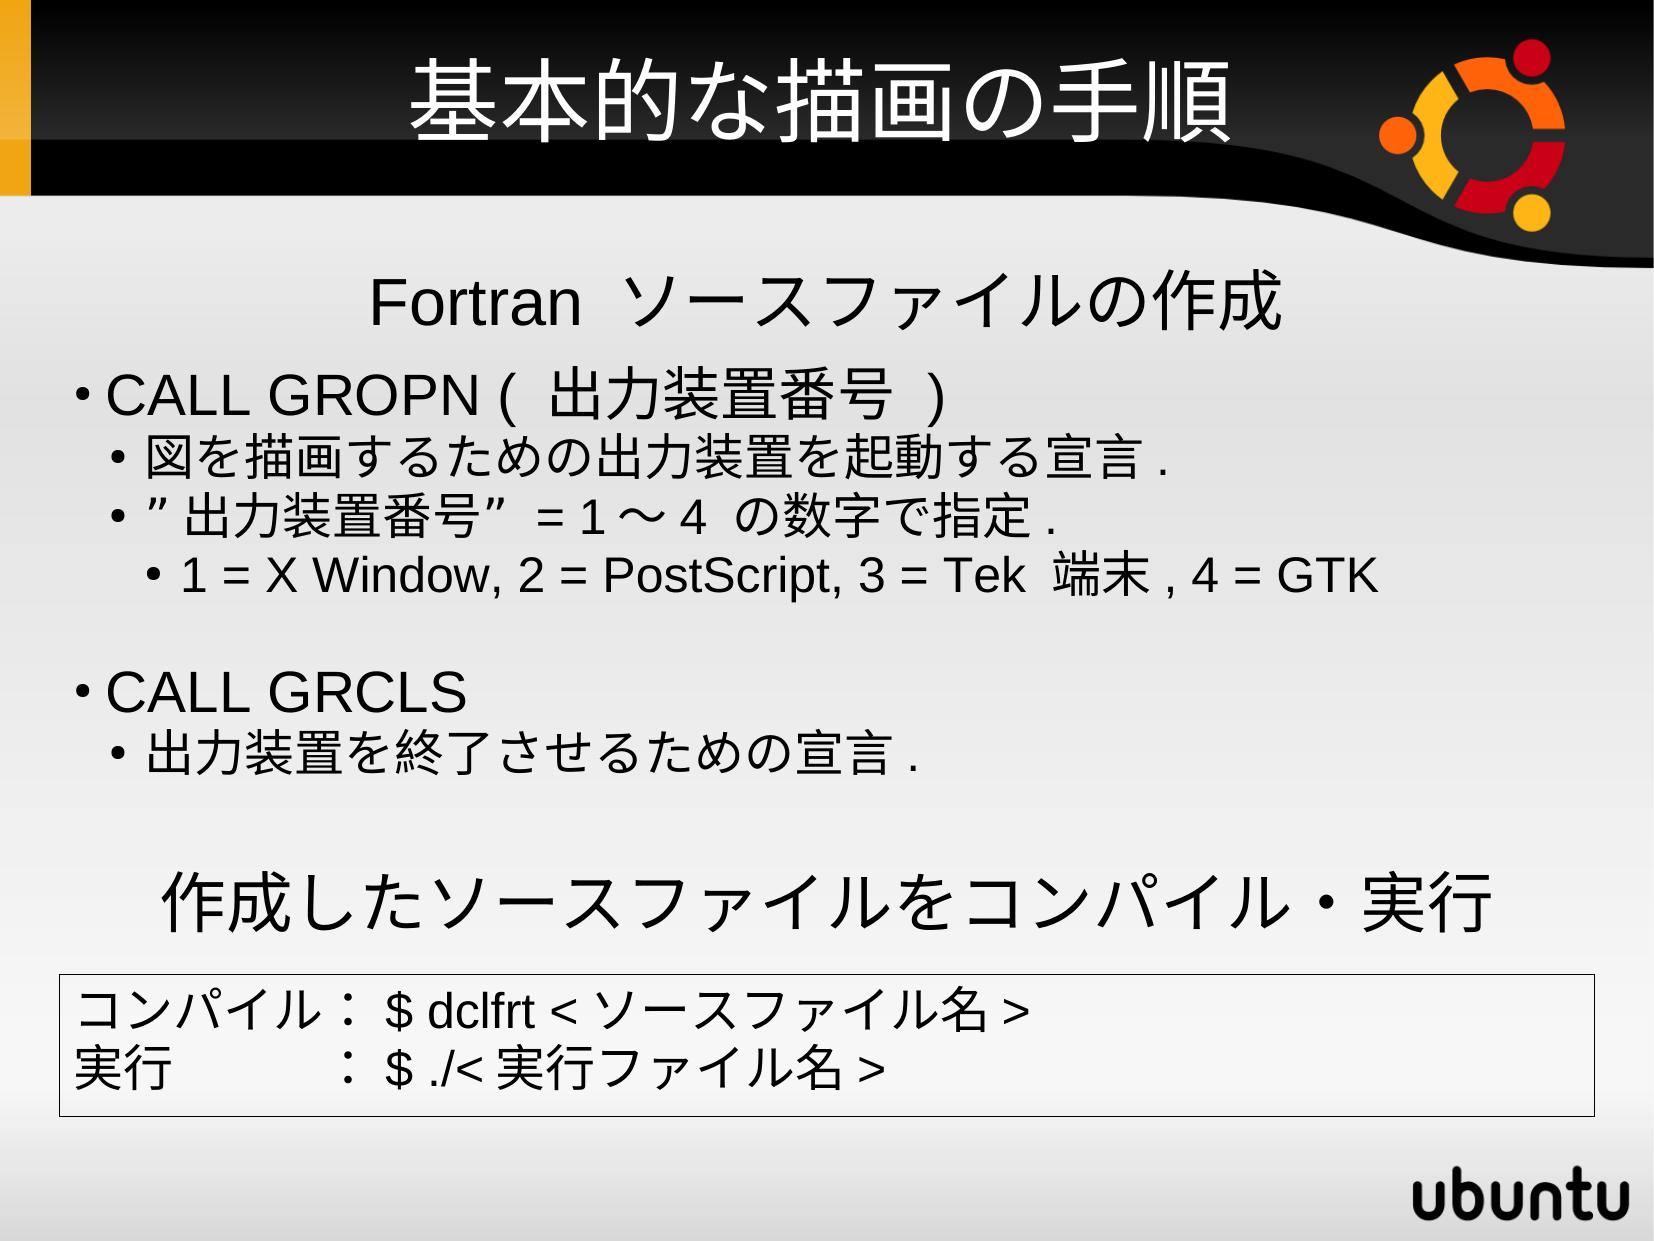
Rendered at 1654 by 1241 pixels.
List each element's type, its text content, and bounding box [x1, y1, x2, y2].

picture [0, 0, 1654, 1241]
title 基本的な描画の手順 [76, 0, 1565, 208]
subtitle Fortran ソースファイルの作成 [82, 244, 1571, 354]
text_box 作成したソースファイルをコンパイル・実行 [82, 846, 1571, 963]
text_box CALL GROPN ( 出力装置番号 ) 図を描画するための出力装置を起動する宣言. ”出力装置番号” = 1〜4 の数字で指定. 1 = X Window, 2 = PostScript, 3 = Tek 端末, 4 = GTK CALL GRCLS 出力装置を終了させるための宣言. [59, 354, 1595, 832]
text_box コンパイル：$ dclfrt <ソースファイル名> 実行 ：$ ./<実行ファイル名> [59, 974, 1595, 1117]
